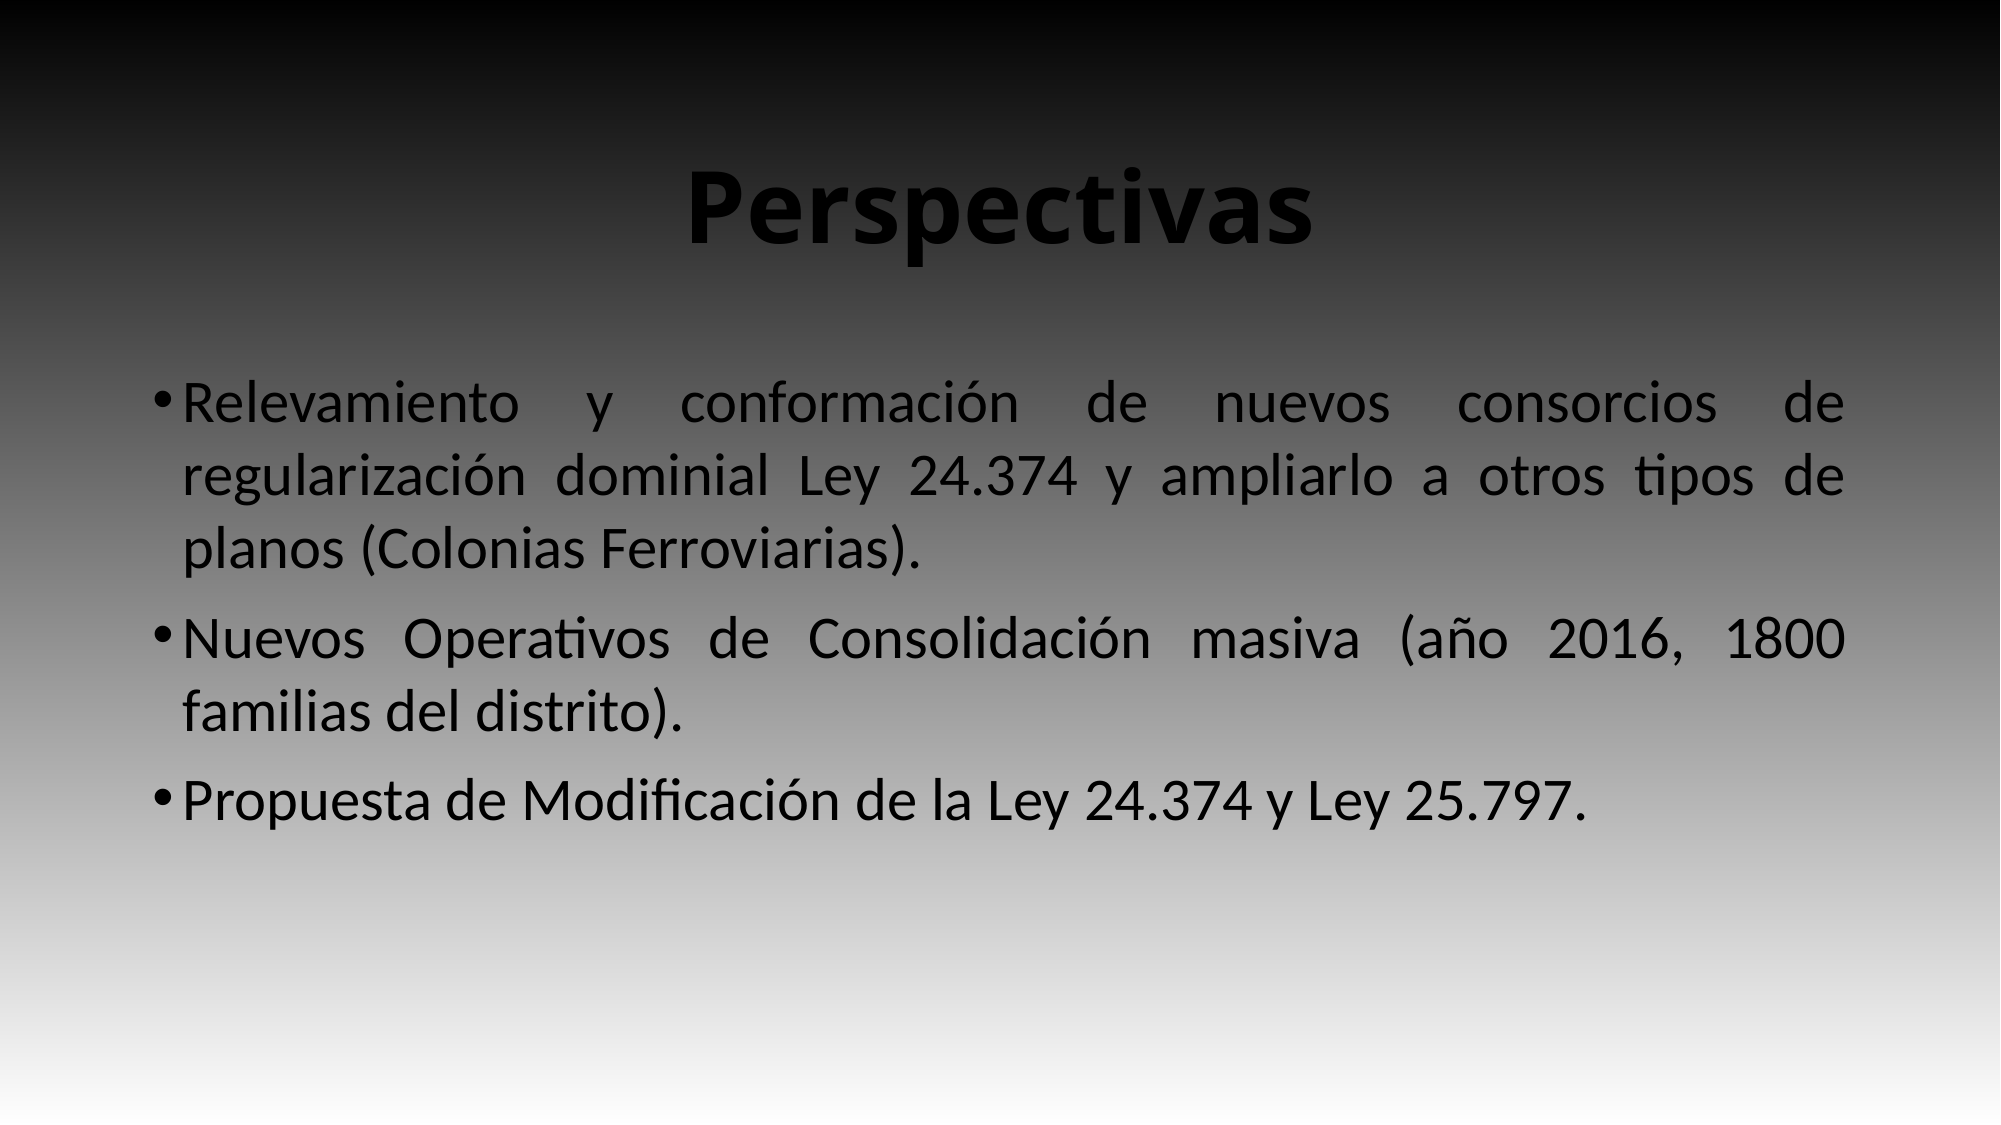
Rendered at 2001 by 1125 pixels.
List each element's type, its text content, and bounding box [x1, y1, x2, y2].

list Relevamiento y conformación de nuevos consorcios de regularización dominial Ley 24.374 y ampliarlo a otros tipos de planos (Colonias Ferroviarias). Nuevos Operativos de Consolidación masiva (año 2016, 1800 familias del distrito). Propuesta de Modificación de la Ley 24.374 y Ley 25.797. [137, 354, 1863, 841]
title Perspectivas [137, 94, 1863, 312]
